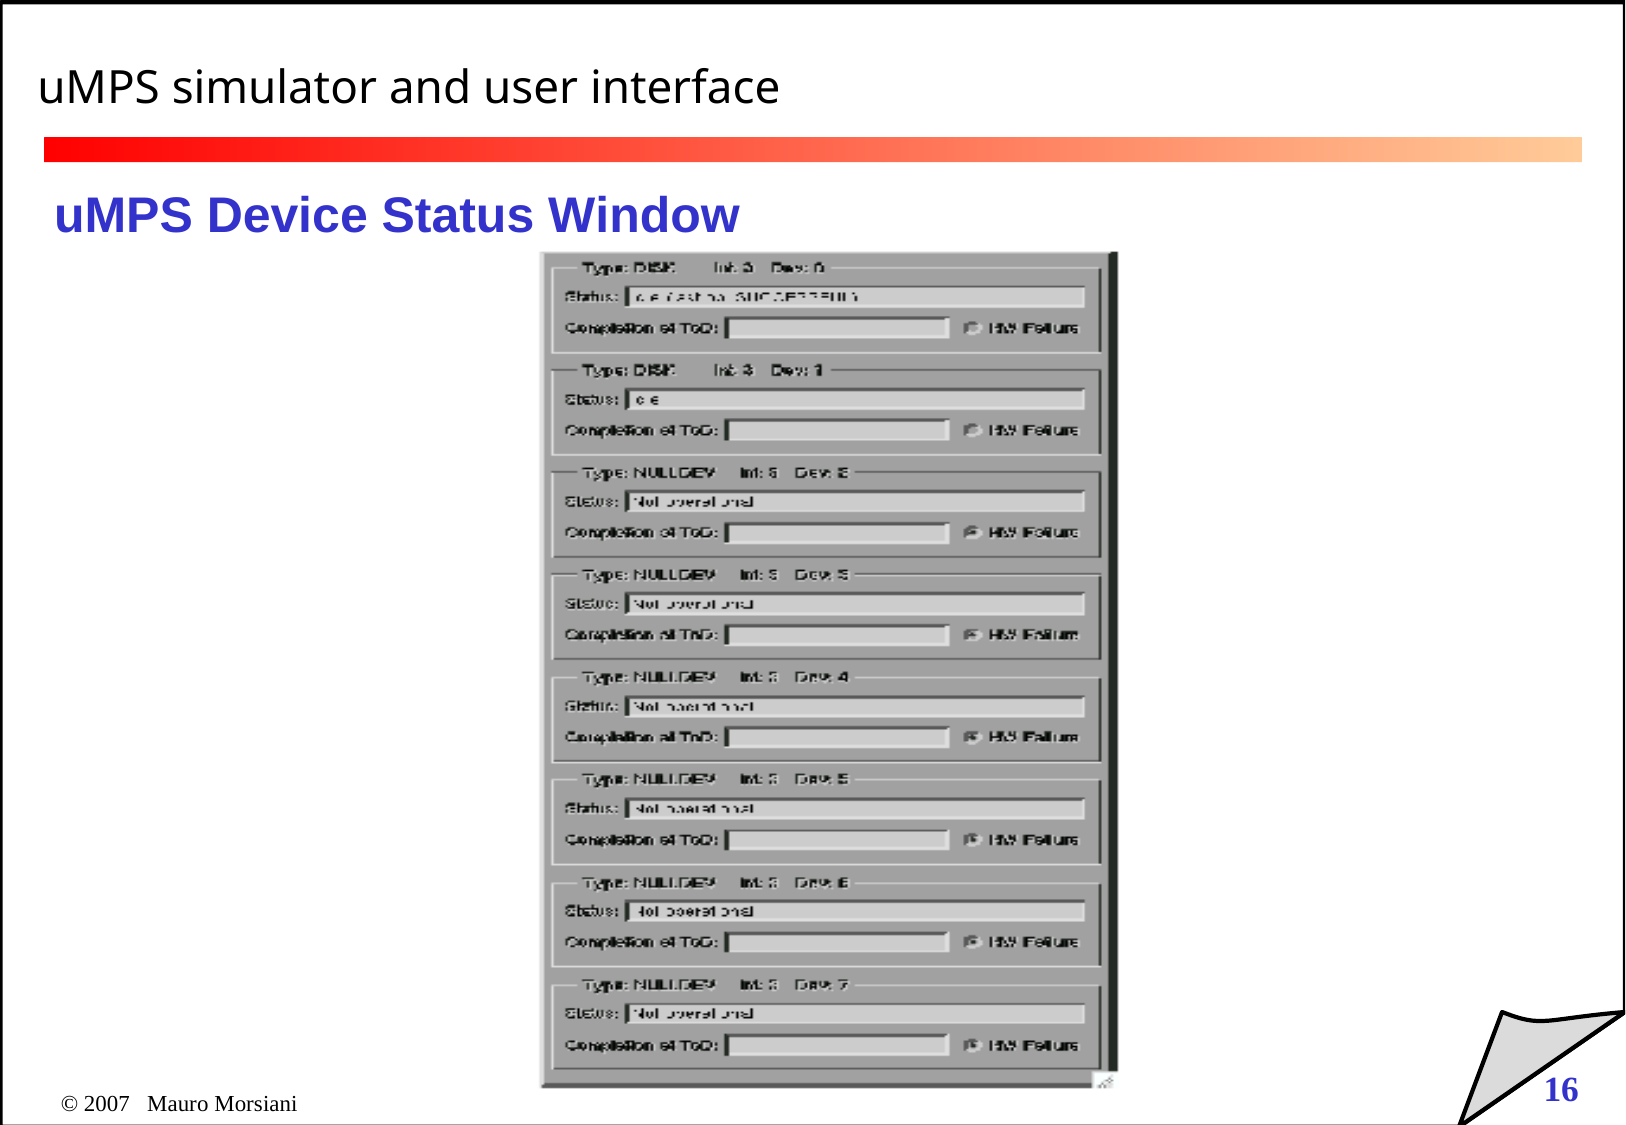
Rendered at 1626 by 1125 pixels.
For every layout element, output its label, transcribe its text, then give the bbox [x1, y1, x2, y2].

title uMPS simulator and user interface [37, 44, 1587, 130]
list uMPS Device Status Window [54, 187, 1557, 492]
picture [533, 492, 1128, 1097]
